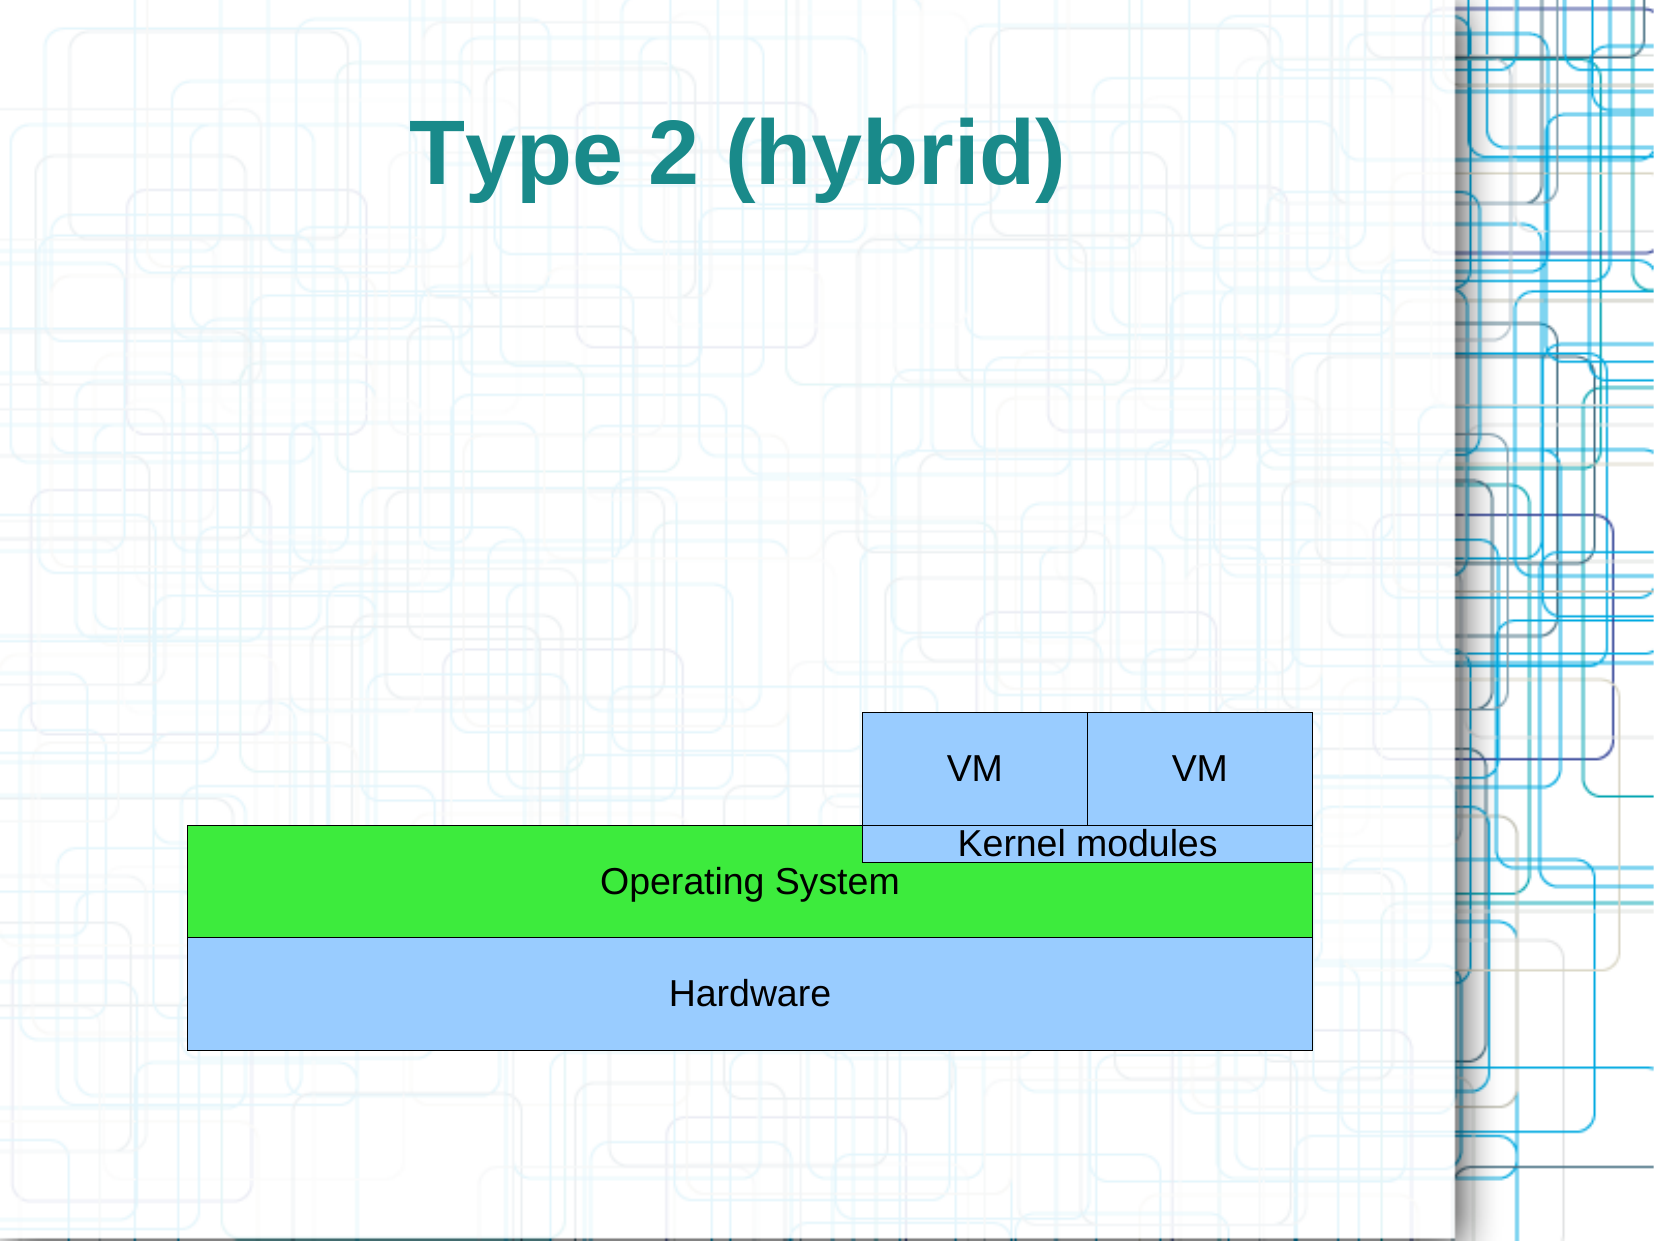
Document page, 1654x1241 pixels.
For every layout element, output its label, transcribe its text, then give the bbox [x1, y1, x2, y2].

text_box VM [1088, 712, 1313, 826]
text_box Hardware [187, 938, 1313, 1051]
text_box VM [862, 712, 1088, 826]
text_box Operating System [187, 825, 1313, 938]
picture [0, 0, 1654, 1241]
text_box Kernel modules [862, 826, 1313, 863]
title Type 2 (hybrid) [59, 49, 1418, 257]
